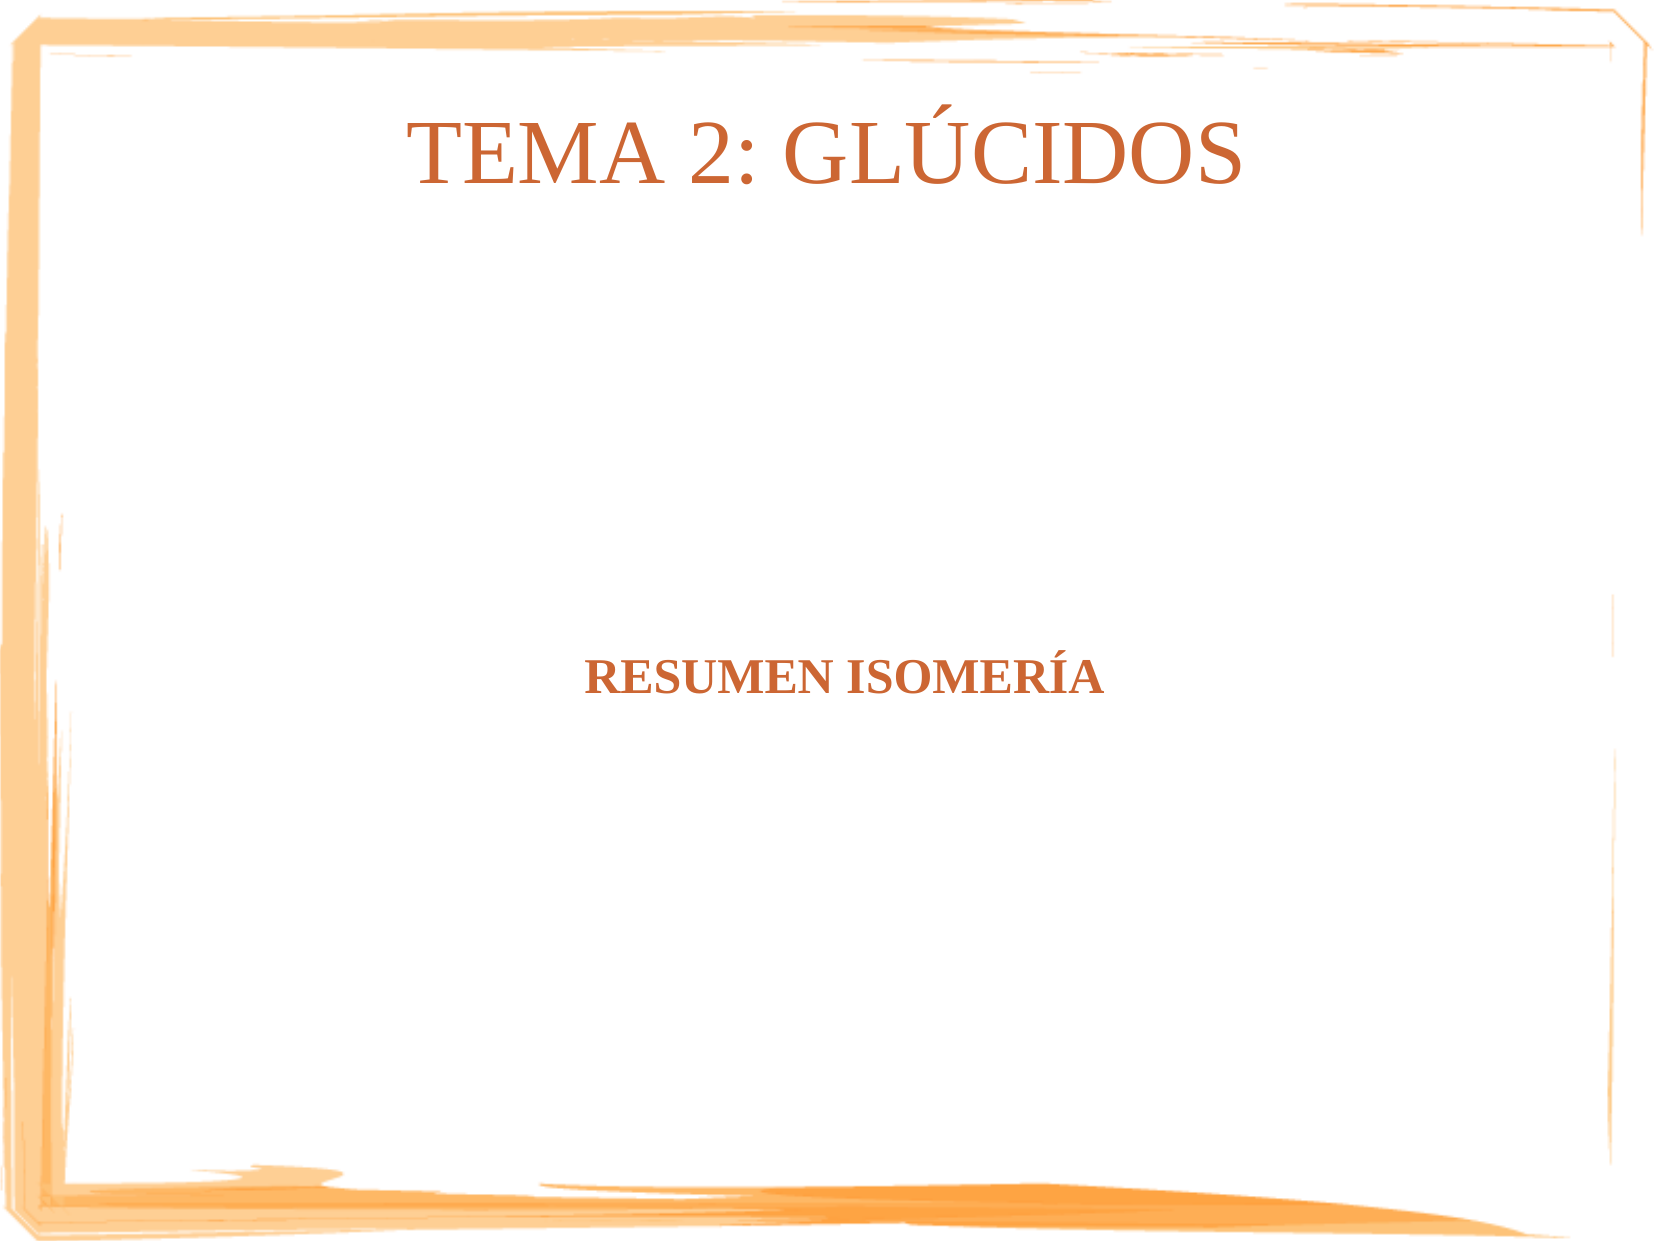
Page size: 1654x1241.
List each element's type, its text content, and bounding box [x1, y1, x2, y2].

picture [0, 0, 1654, 1241]
subtitle RESUMEN ISOMERÍA [118, 290, 1571, 1063]
title TEMA 2: GLÚCIDOS [82, 49, 1571, 257]
